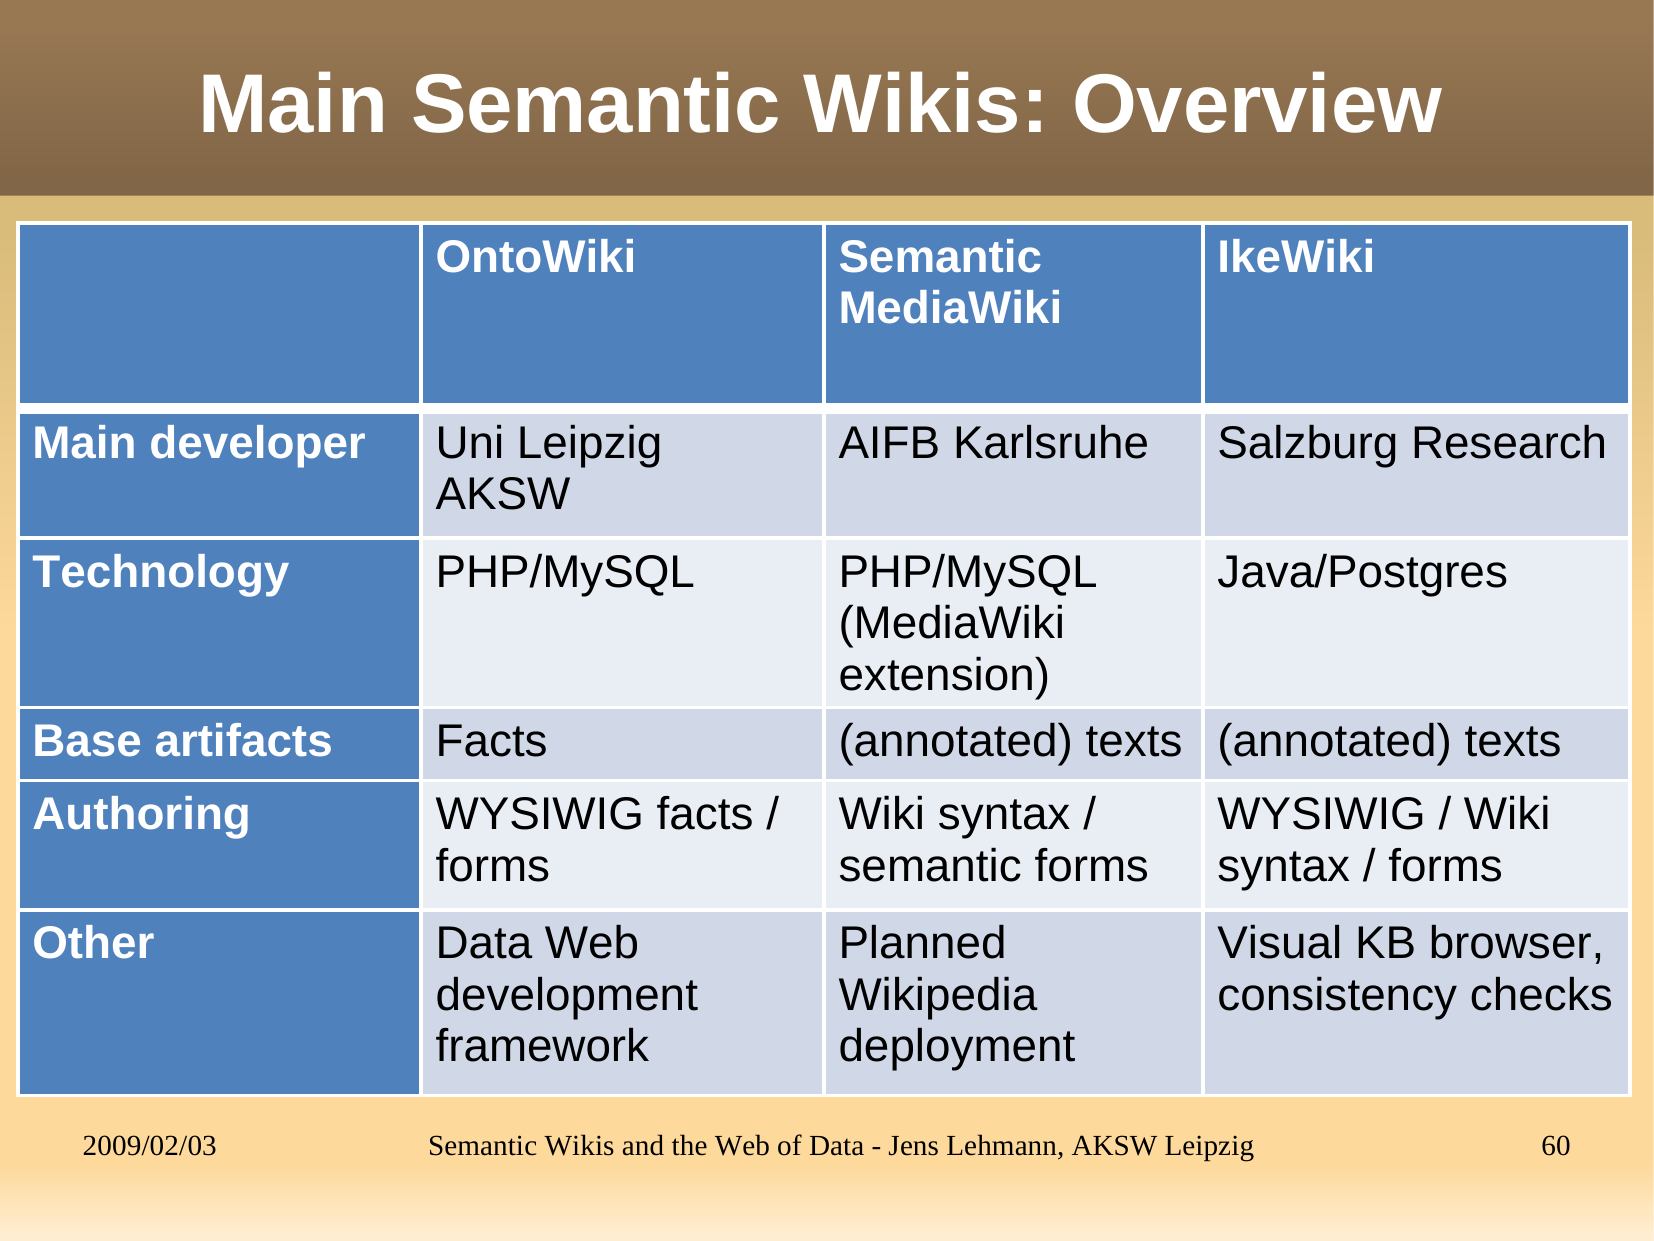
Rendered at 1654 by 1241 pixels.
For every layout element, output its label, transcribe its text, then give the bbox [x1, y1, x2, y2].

table_cell (annotated) texts [1205, 709, 1628, 779]
table_cell Facts [423, 709, 822, 779]
title Main Semantic Wikis: Overview [76, 7, 1565, 200]
table_cell Salzburg Research [1205, 414, 1628, 536]
table_cell Main developer [20, 414, 419, 536]
table_cell Planned Wikipedia deployment [826, 912, 1201, 1094]
table_cell Technology [20, 540, 419, 706]
table_cell WYSIWIG / Wiki syntax / forms [1205, 782, 1628, 908]
table_cell Data Web development framework [423, 912, 822, 1094]
table_cell PHP/MySQL [423, 540, 822, 706]
table_cell AIFB Karlsruhe [826, 414, 1201, 536]
table_cell Authoring [20, 782, 419, 908]
table_header Semantic MediaWiki [826, 225, 1201, 403]
table_cell Base artifacts [20, 709, 419, 779]
table_cell Uni Leipzig AKSW [423, 414, 822, 536]
table_cell (annotated) texts [826, 709, 1201, 779]
picture [0, 0, 1654, 1241]
table_header IkeWiki [1205, 225, 1628, 403]
table_cell Visual KB browser, consistency checks [1205, 912, 1628, 1094]
table_cell PHP/MySQL (MediaWiki extension) [826, 540, 1201, 706]
table_cell Wiki syntax / semantic forms [826, 782, 1201, 908]
table_header OntoWiki [423, 225, 822, 403]
table_cell Other [20, 912, 419, 1094]
table_cell WYSIWIG facts / forms [423, 782, 822, 908]
table_cell Java/Postgres [1205, 540, 1628, 706]
table_header [20, 225, 419, 403]
